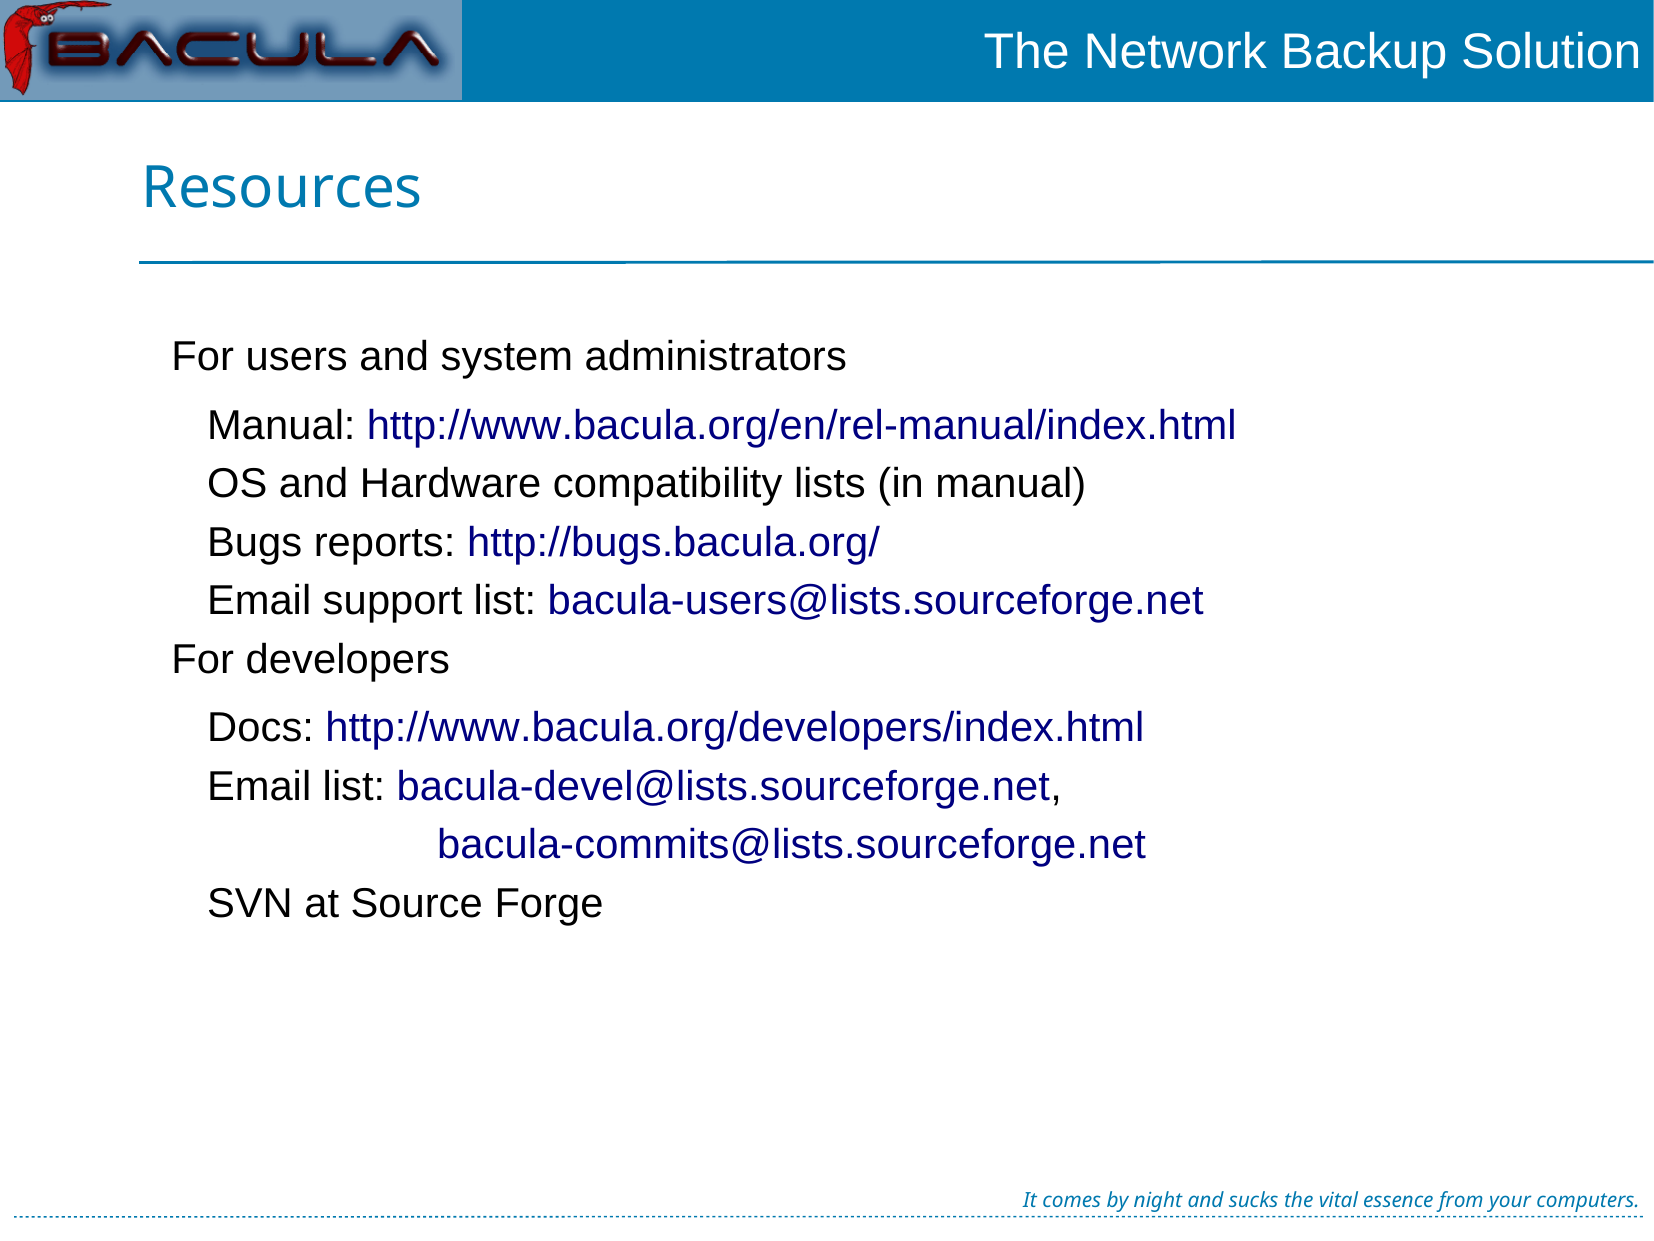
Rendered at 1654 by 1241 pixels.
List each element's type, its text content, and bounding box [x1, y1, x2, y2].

picture [0, 0, 461, 99]
list For users and system administrators Manual: http://www.bacula.org/en/rel-manual/index.html OS and Hardware compatibility lists (in manual) Bugs reports: http://bugs.bacula.org/ Email support list: bacula-users@lists.sourceforge.net For developers Docs: http://www.bacula.org/developers/index.html Email list: bacula-devel@lists.sourceforge.net, bacula-commits@lists.sourceforge.net SVN at Source Forge [112, 333, 1510, 1143]
title Resources [141, 112, 1501, 226]
